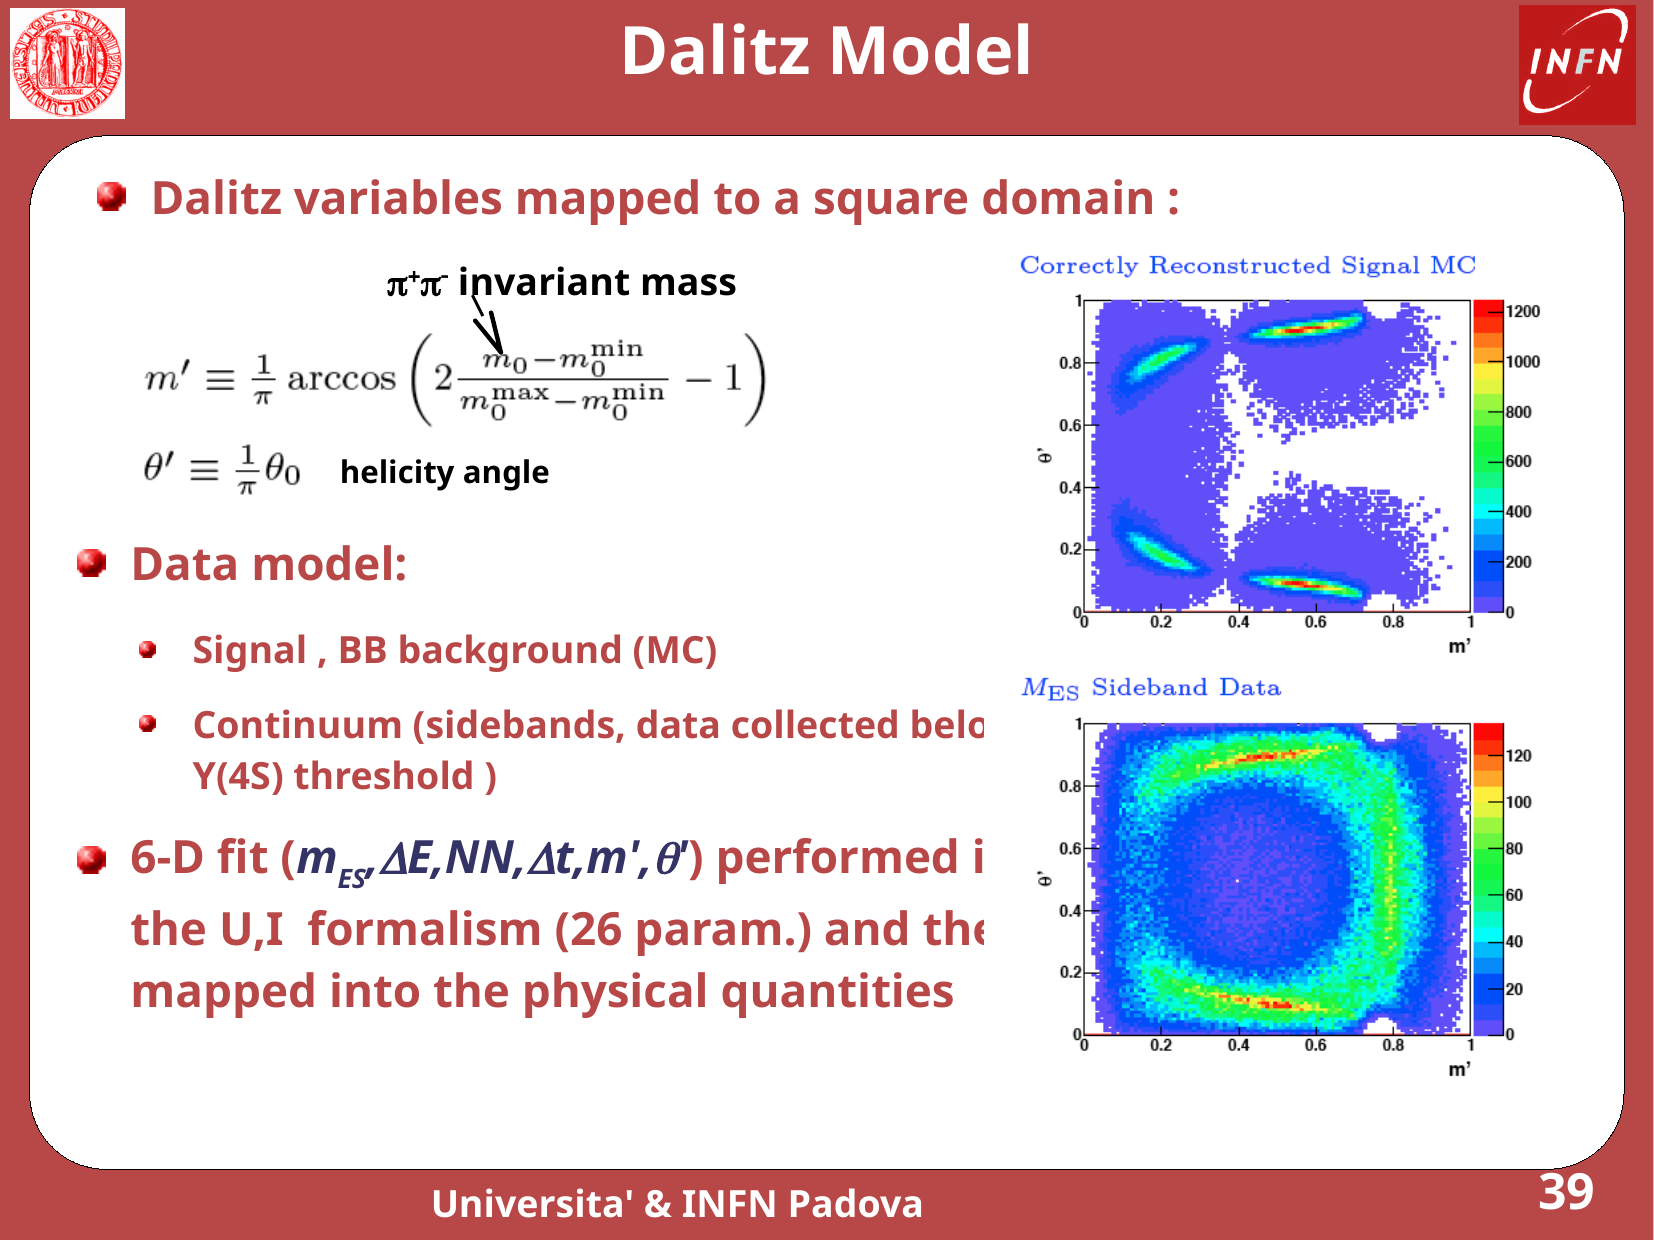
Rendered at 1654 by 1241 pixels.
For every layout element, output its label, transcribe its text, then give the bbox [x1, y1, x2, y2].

picture [129, 324, 827, 498]
picture [482, 324, 495, 340]
text_box p+p- invariant mass [372, 248, 708, 324]
title Dalitz Model [82, 0, 1571, 99]
list Dalitz variables mapped to a square domain : [70, 165, 1654, 237]
picture [984, 227, 1560, 1096]
list Data model: Signal , BB background (MC) Continuum (sidebands, data collected below Y(4S) threshold ) 6-D fit (mES,DE,NN,Dt,m',q') performed in the U,I formalism (26 param.) and then mapped into the physical quantities [50, 531, 984, 1072]
text_box helicity angle [325, 442, 535, 506]
